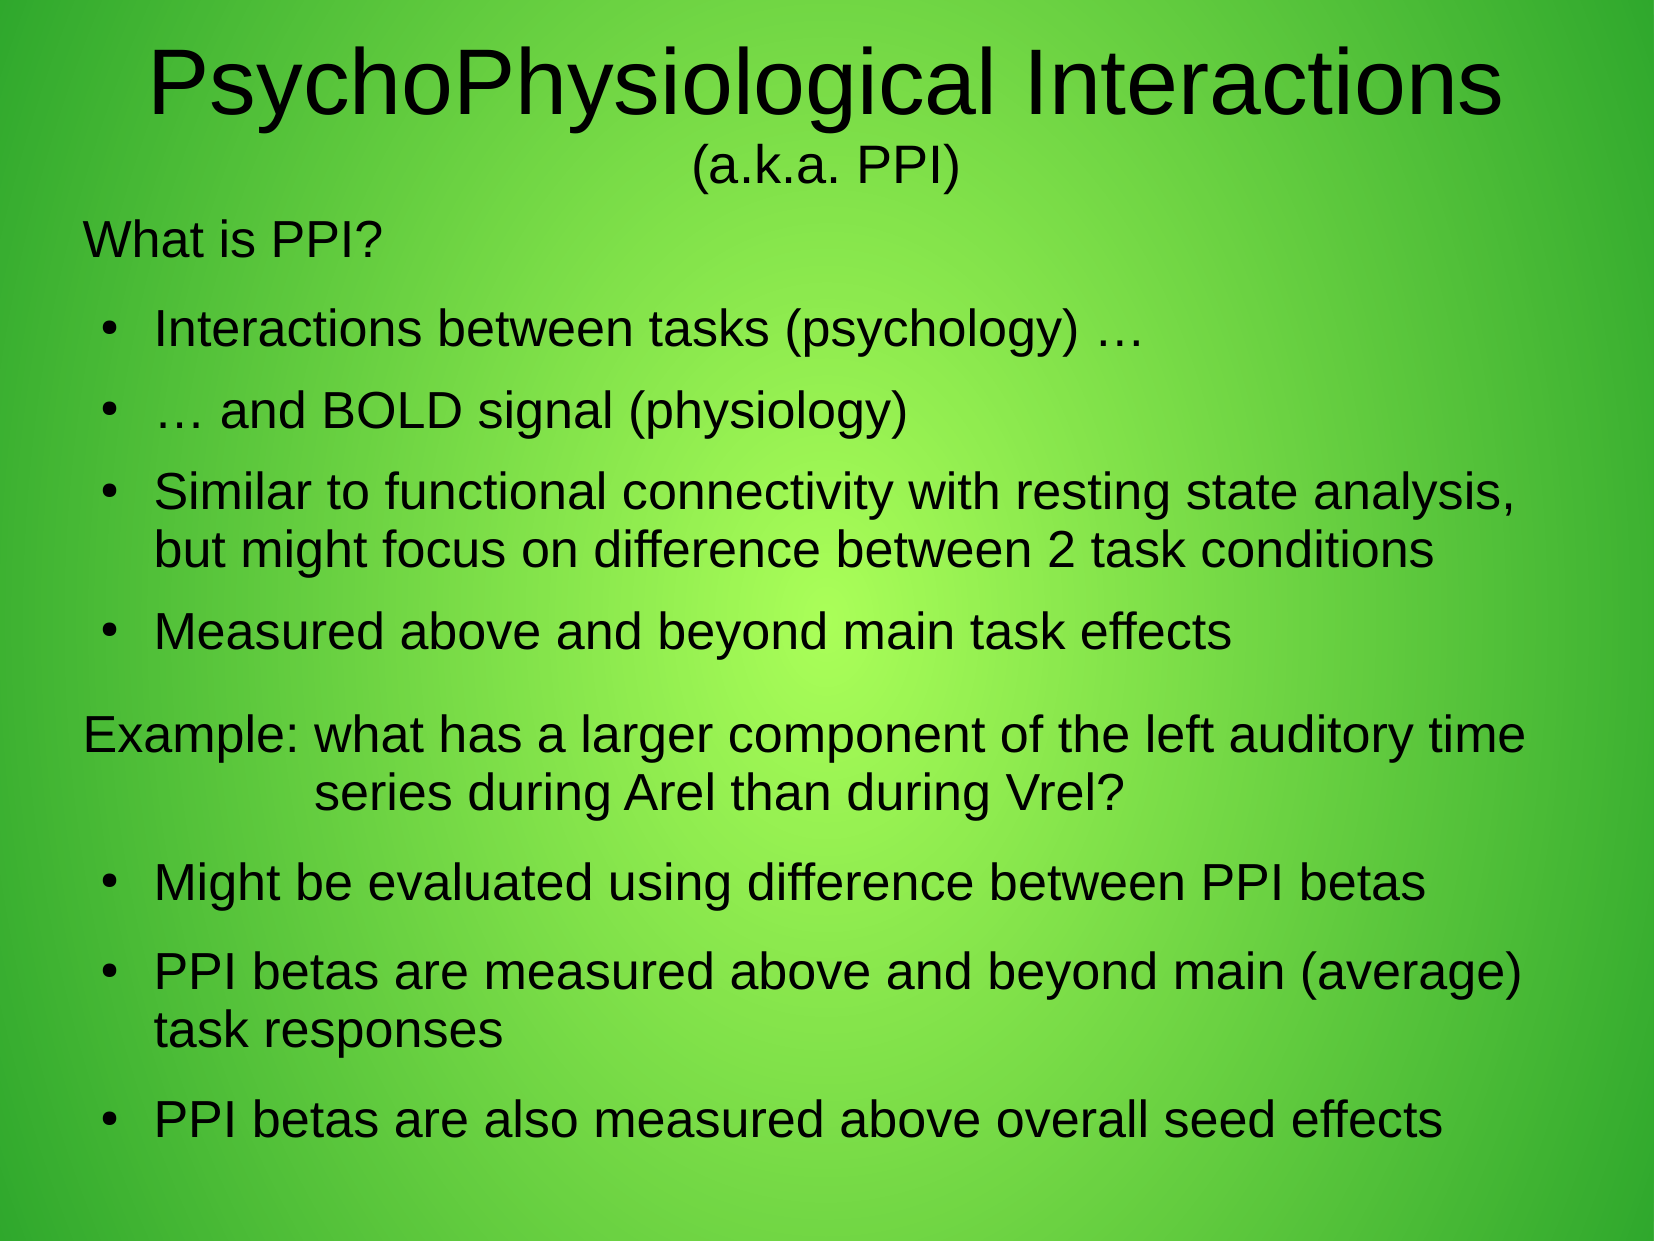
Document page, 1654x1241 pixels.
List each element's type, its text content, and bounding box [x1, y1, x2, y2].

list What is PPI? Interactions between tasks (psychology) … … and BOLD signal (physiology) Similar to functional connectivity with resting state analysis, but might focus on difference between 2 task conditions Measured above and beyond main task effects Example: what has a larger component of the left auditory time series during Arel than during Vrel? Might be evaluated using difference between PPI betas PPI betas are measured above and beyond main (average) task responses PPI betas are also measured above overall seed effects [82, 210, 1571, 1186]
title PsychoPhysiological Interactions (a.k.a. PPI) [82, 15, 1571, 210]
